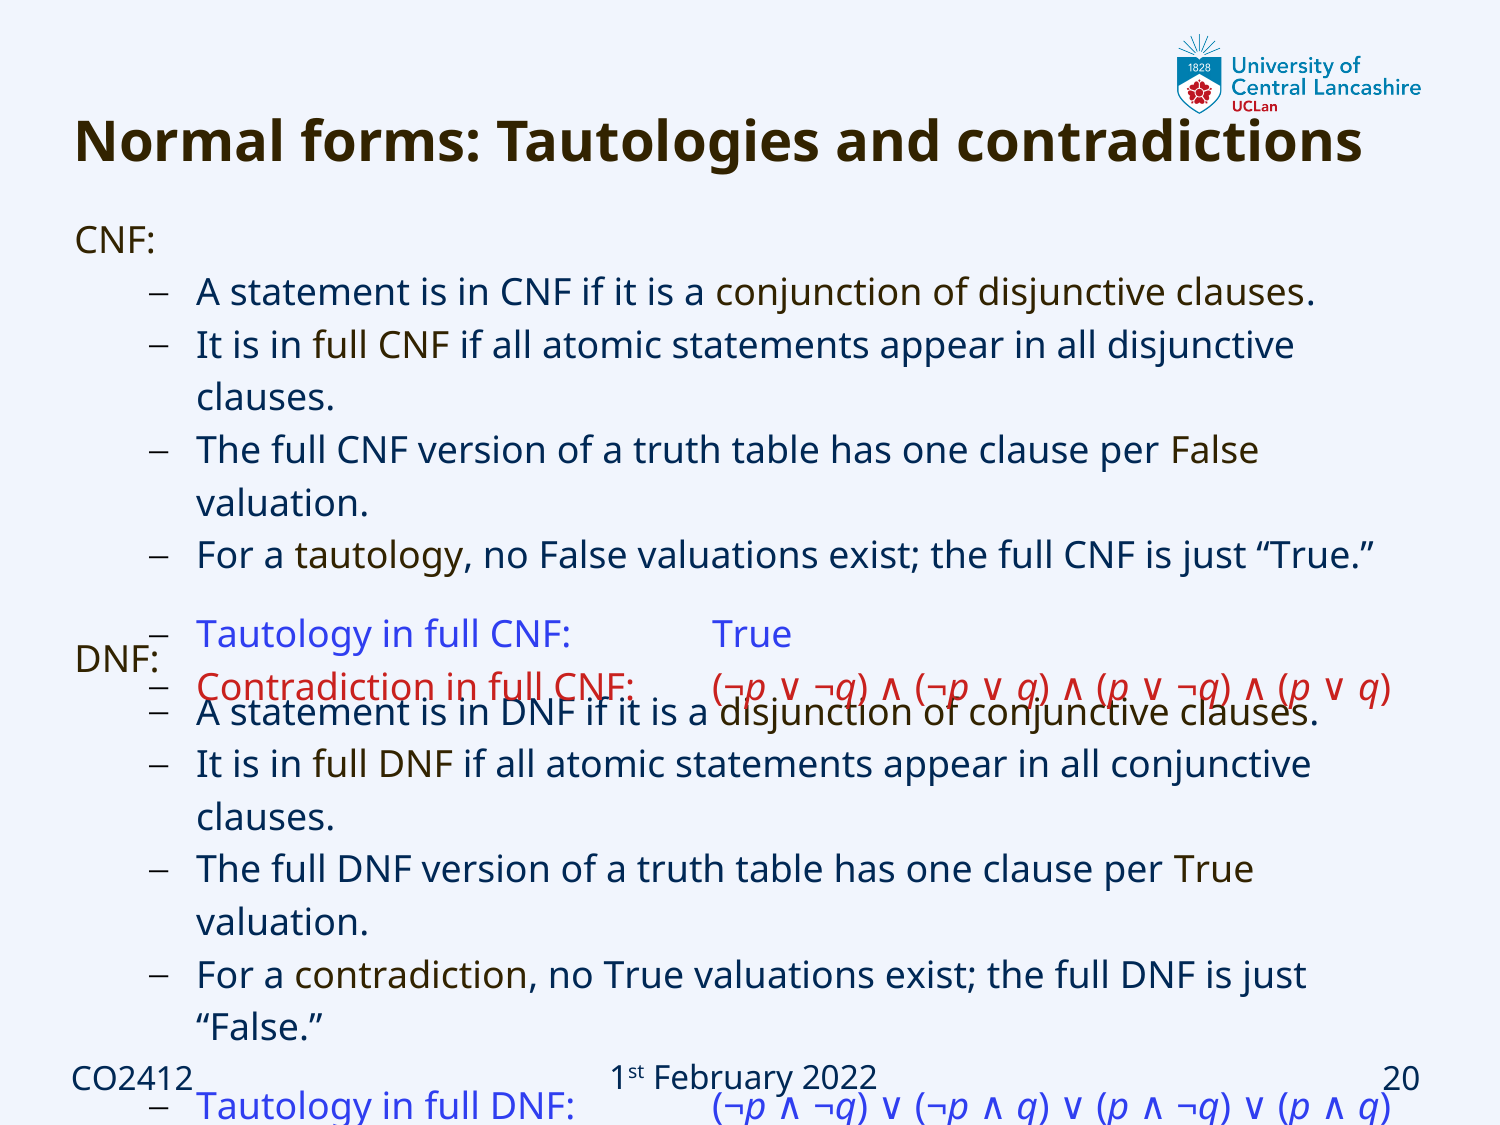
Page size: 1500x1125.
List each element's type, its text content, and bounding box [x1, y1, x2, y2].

picture [1177, 34, 1421, 54]
text_box CNF: A statement is in CNF if it is a conjunction of disjunctive clauses. It is in full CNF if all atomic statements appear in all disjunctive clauses. The full CNF version of a truth table has one clause per False valuation. For a tautology, no False valuations exist; the full CNF is just “True.” Tautology in full CNF: True Contradiction in full CNF: (¬p ∨ ¬q) ∧ (¬p ∨ q) ∧ (p ∨ ¬q) ∧ (p ∨ q) [59, 200, 1435, 610]
text_box DNF: A statement is in DNF if it is a disjunction of conjunctive clauses. It is in full DNF if all atomic statements appear in all conjunctive clauses. The full DNF version of a truth table has one clause per True valuation. For a contradiction, no True valuations exist; the full DNF is just “False.” Tautology in full DNF: (¬p ∧ ¬q) ∨ (¬p ∧ q) ∨ (p ∧ ¬q) ∨ (p ∧ q) Contradiction in full DNF: False [59, 619, 1435, 1030]
title Normal forms: Tautologies and contradictions [58, 54, 1500, 224]
